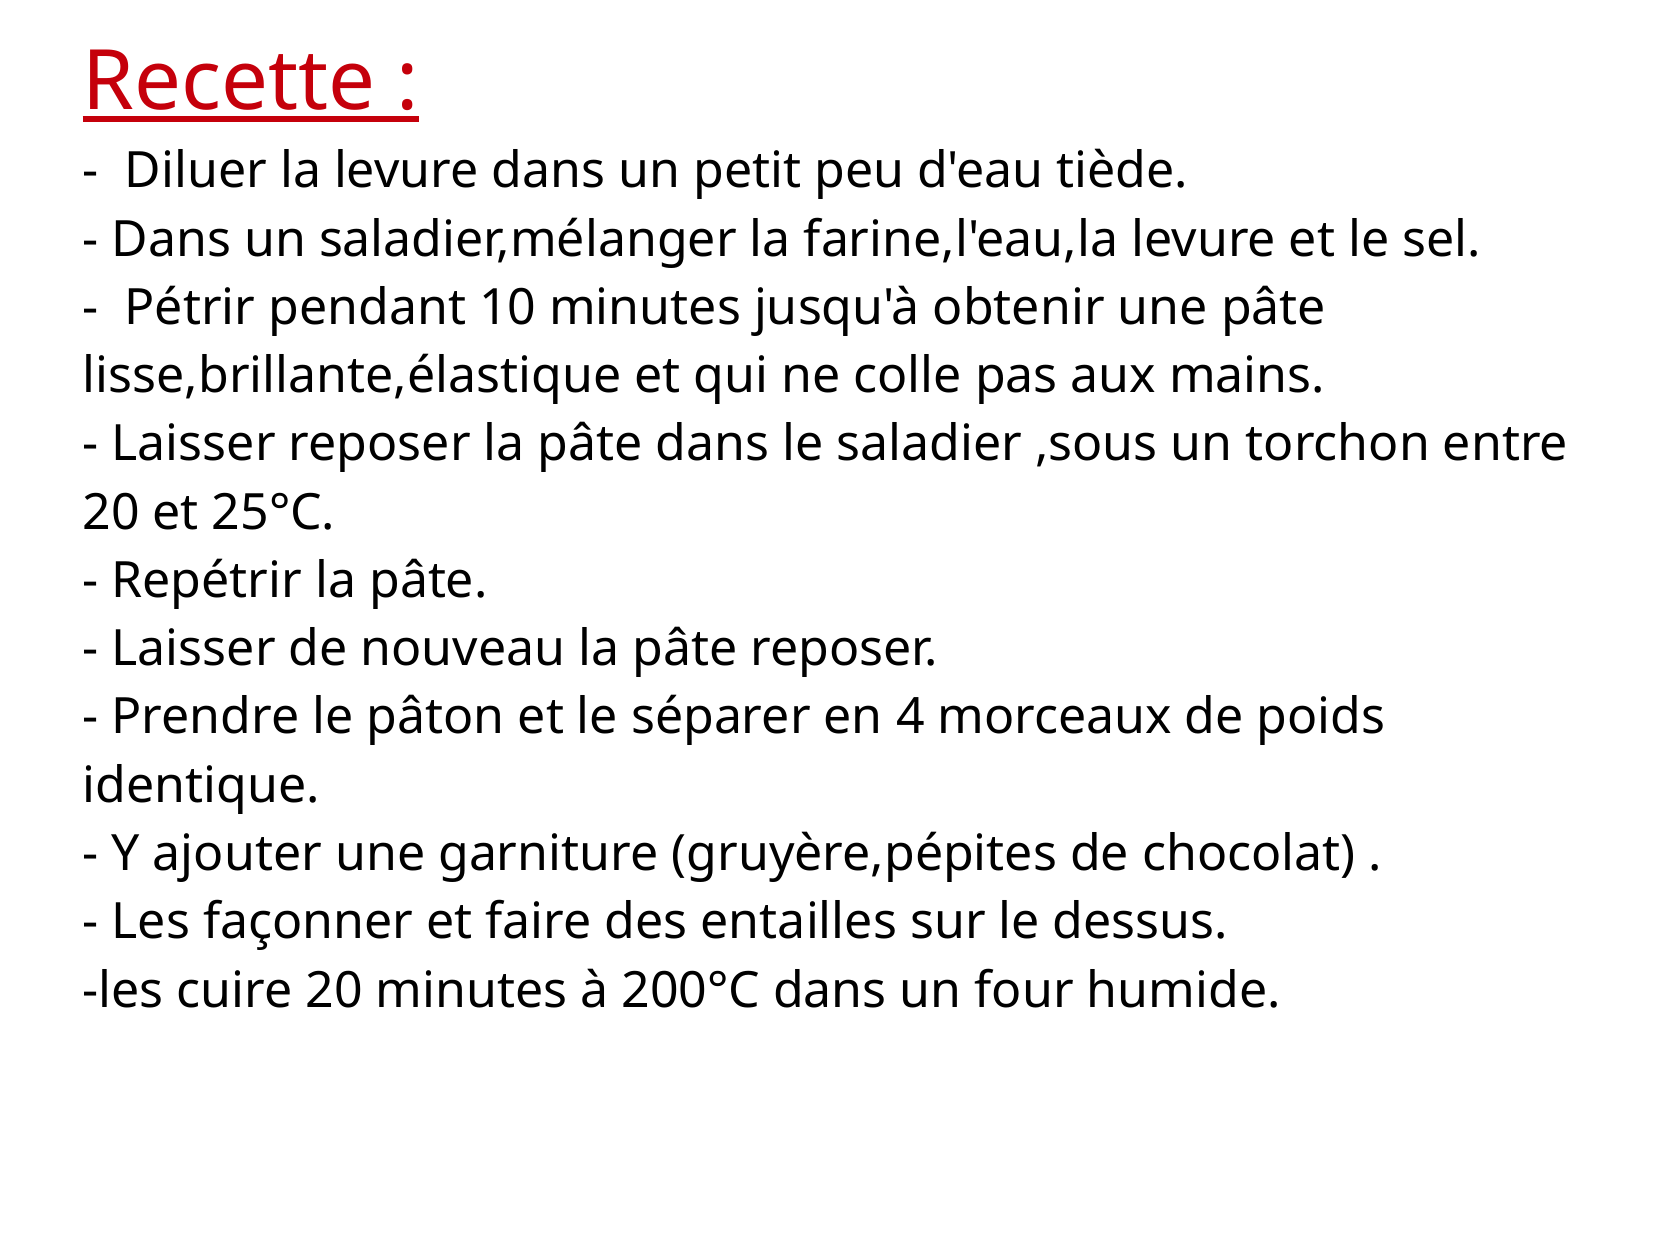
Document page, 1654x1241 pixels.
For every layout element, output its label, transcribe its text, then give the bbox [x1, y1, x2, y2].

subtitle Recette : - Diluer la levure dans un petit peu d'eau tiède. - Dans un saladier,mélanger la farine,l'eau,la levure et le sel. - Pétrir pendant 10 minutes jusqu'à obtenir une pâte lisse,brillante,élastique et qui ne colle pas aux mains. - Laisser reposer la pâte dans le saladier ,sous un torchon entre 20 et 25°C. - Repétrir la pâte. - Laisser de nouveau la pâte reposer. - Prendre le pâton et le séparer en 4 morceaux de poids identique. - Y ajouter une garniture (gruyère,pépites de chocolat) . - Les façonner et faire des entailles sur le dessus. -les cuire 20 minutes à 200°C dans un four humide. [82, 7, 1595, 1241]
